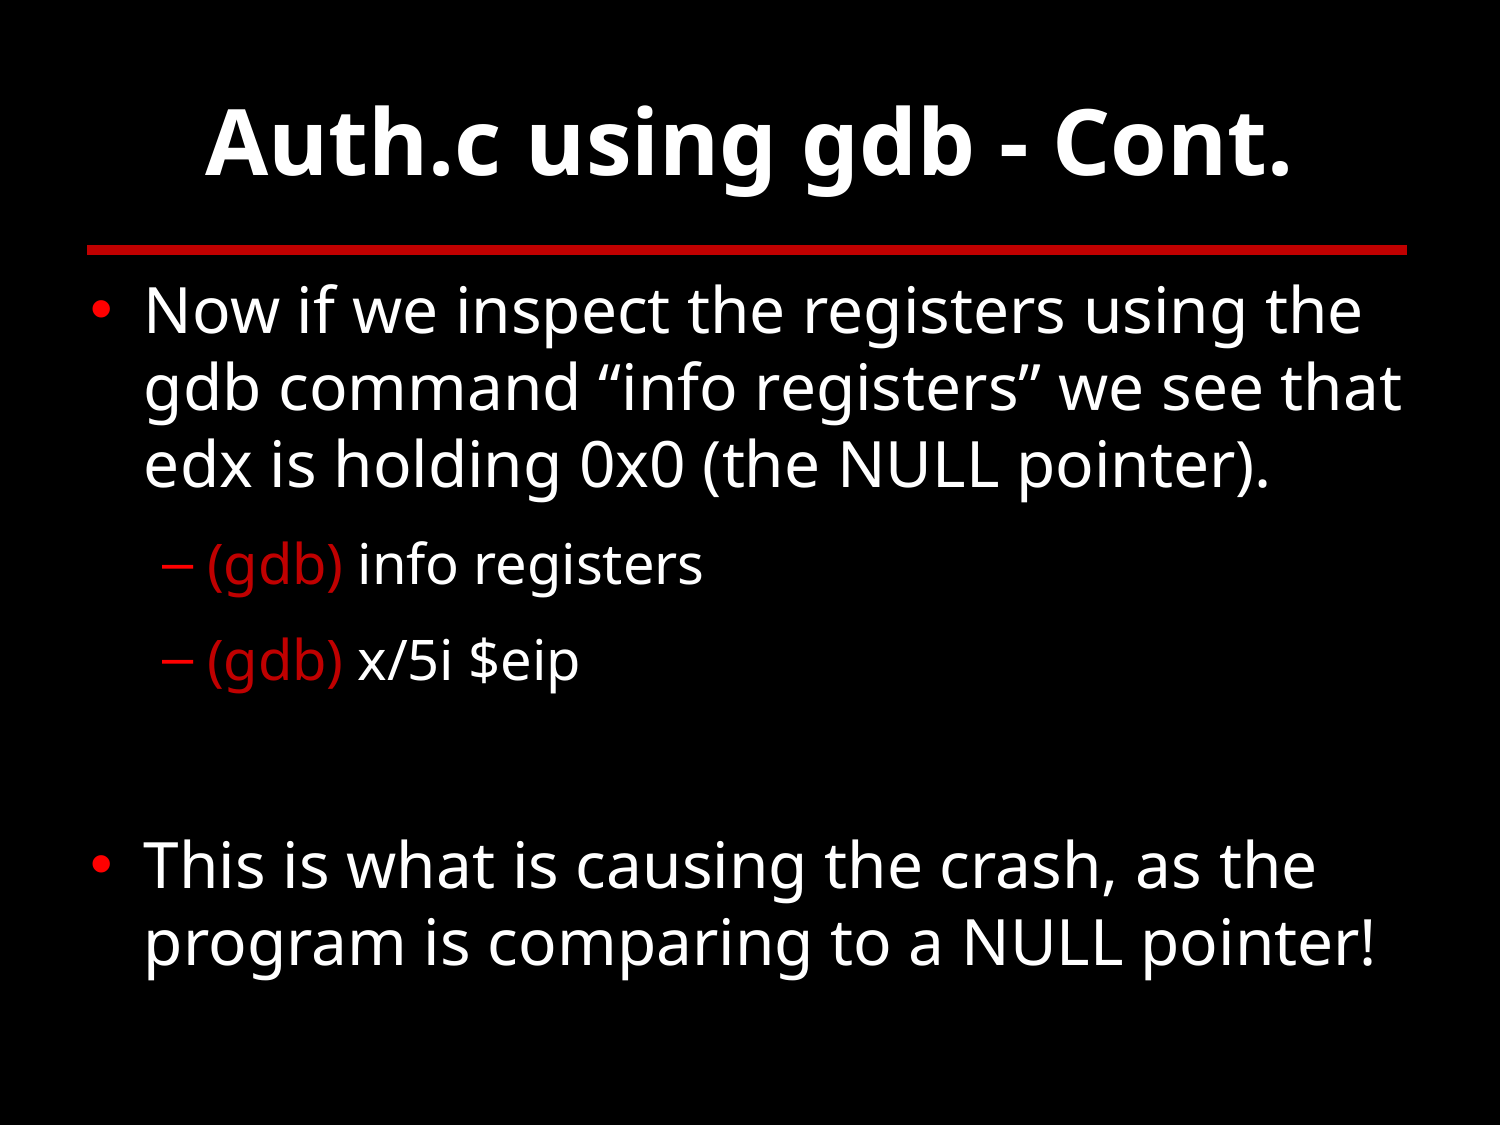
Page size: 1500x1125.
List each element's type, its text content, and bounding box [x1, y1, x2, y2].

title Auth.c using gdb - Cont. [75, 45, 1425, 233]
list Now if we inspect the registers using the gdb command “info registers” we see that edx is holding 0x0 (the NULL pointer). (gdb) info registers (gdb) x/5i $eip This is what is causing the crash, as the program is comparing to a NULL pointer! [75, 262, 1425, 1005]
